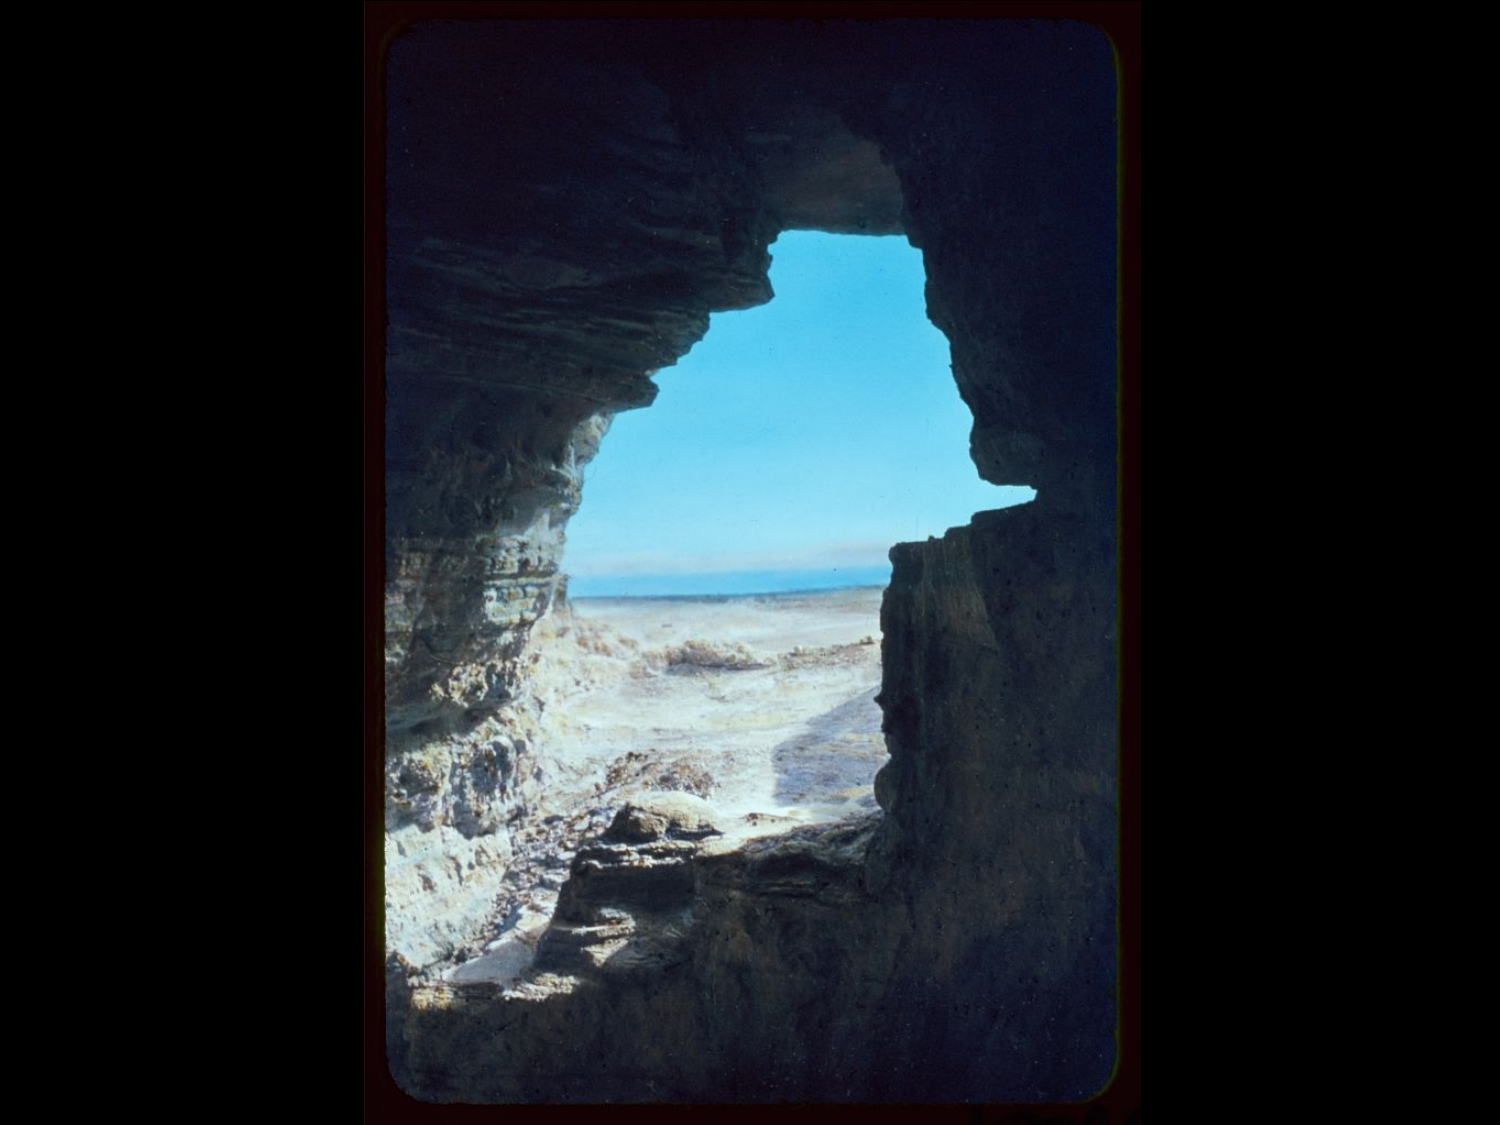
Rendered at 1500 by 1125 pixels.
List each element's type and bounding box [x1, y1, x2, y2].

picture [364, 1, 1141, 1125]
